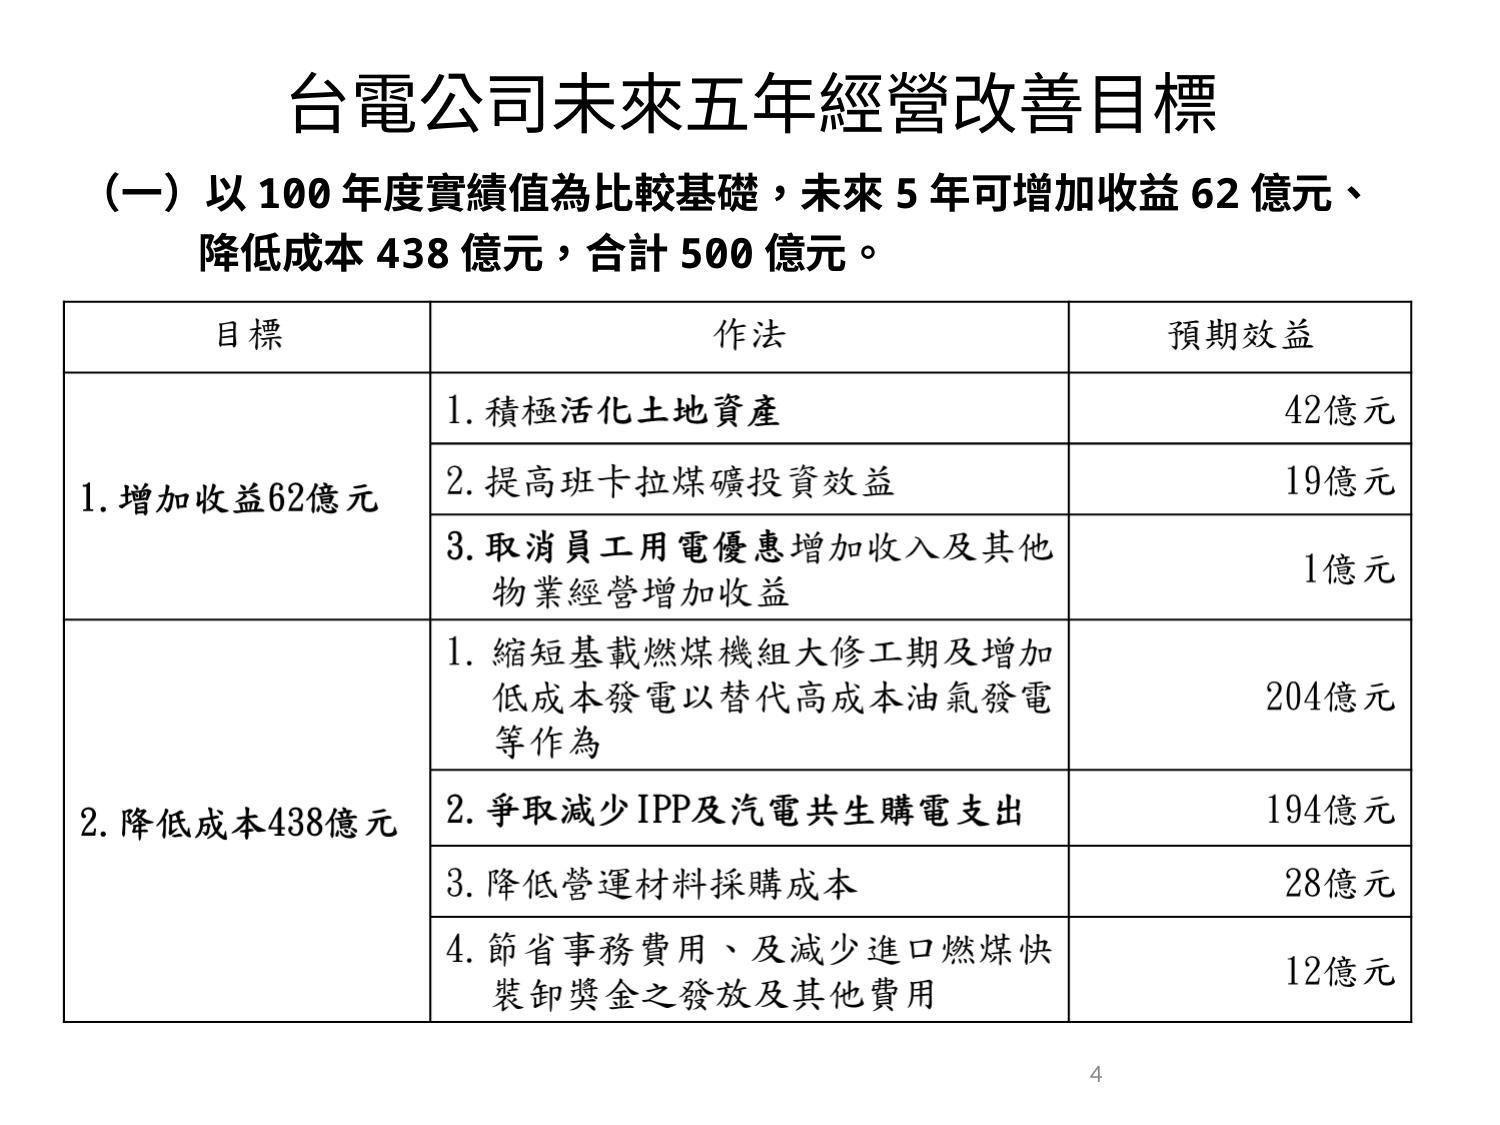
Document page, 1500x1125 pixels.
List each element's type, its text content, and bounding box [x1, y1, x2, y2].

text_box [1074, 1042, 1426, 1103]
text_box 台電公司未來五年經營改善目標 [76, 54, 1427, 173]
picture [55, 298, 1420, 1040]
text_box （一）以100年度實績值為比較基礎，未來5年可增加收益62億元、降低成本438億元，合計500億元。 [65, 149, 1423, 284]
